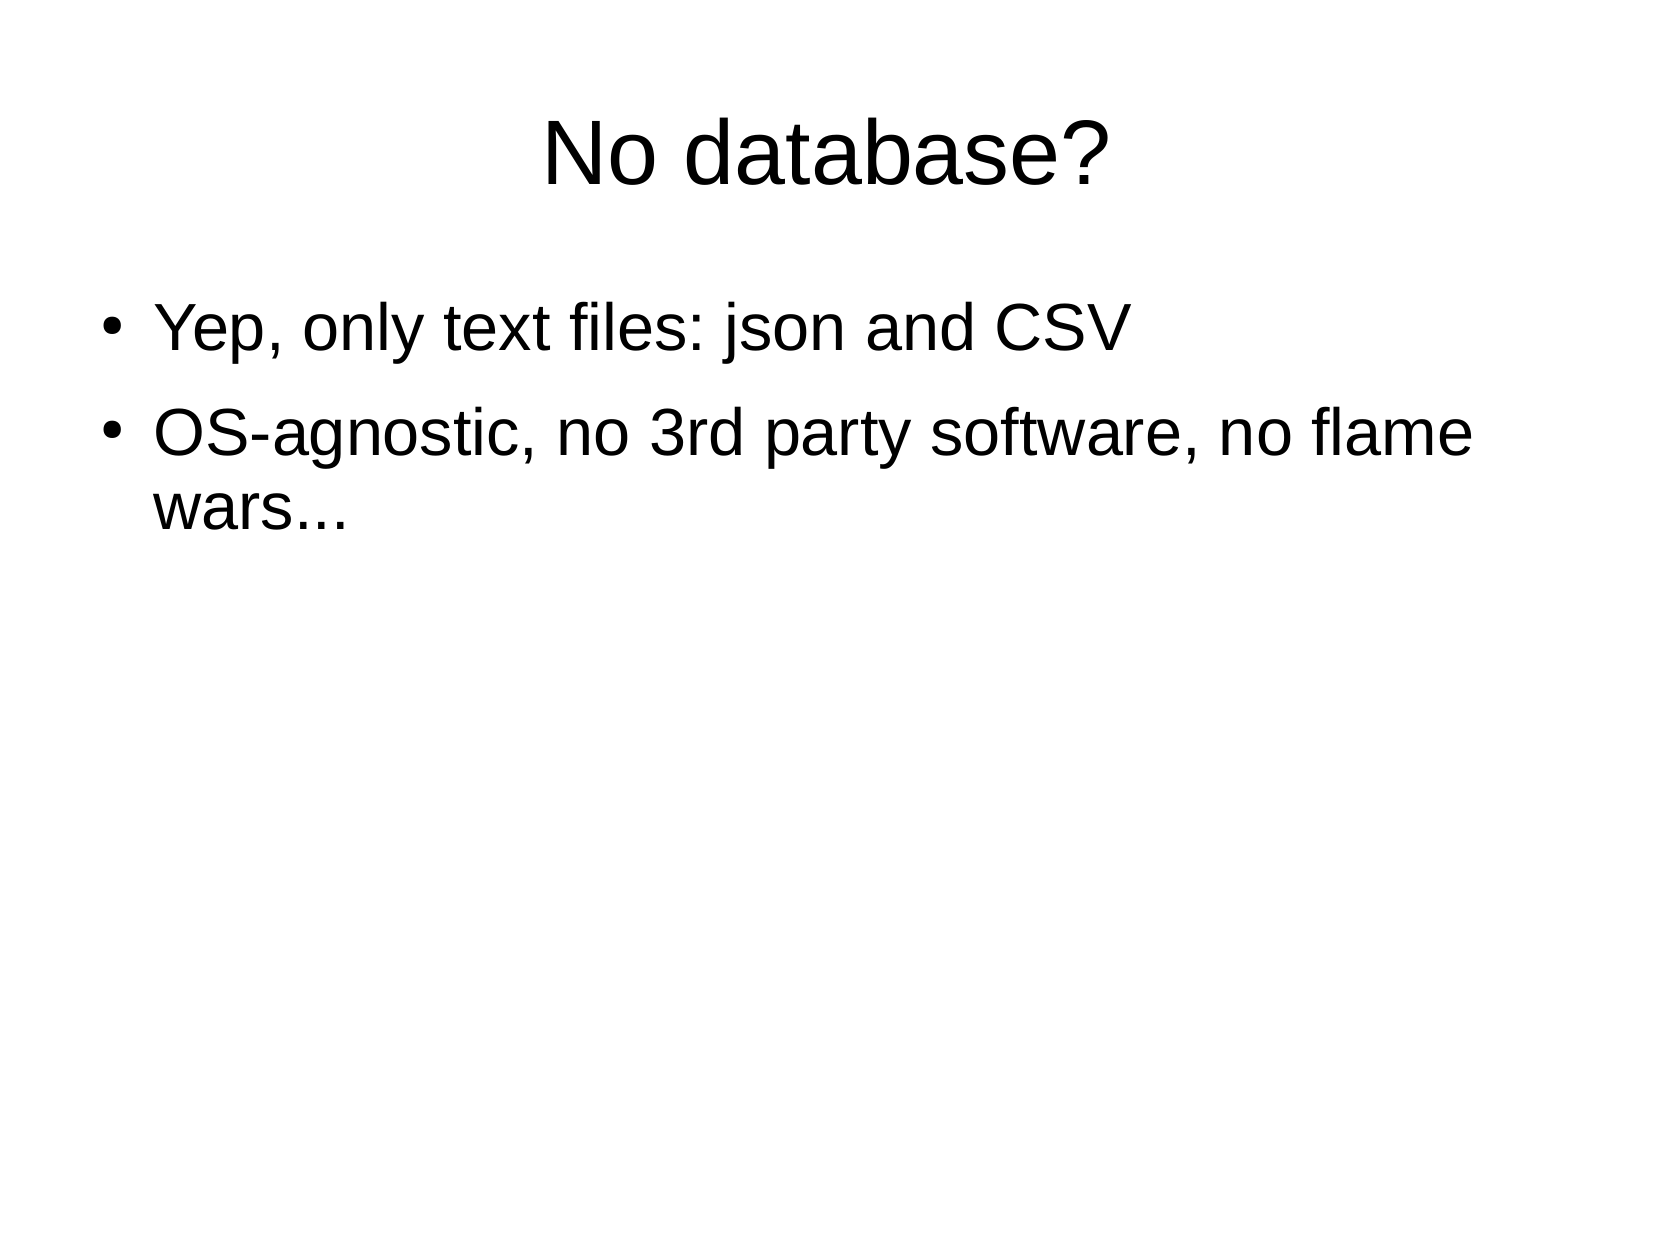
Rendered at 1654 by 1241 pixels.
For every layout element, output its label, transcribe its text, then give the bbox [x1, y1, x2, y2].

title No database? [82, 49, 1571, 257]
list Yep, only text files: json and CSV OS-agnostic, no 3rd party software, no flame wars... [82, 290, 1571, 1010]
